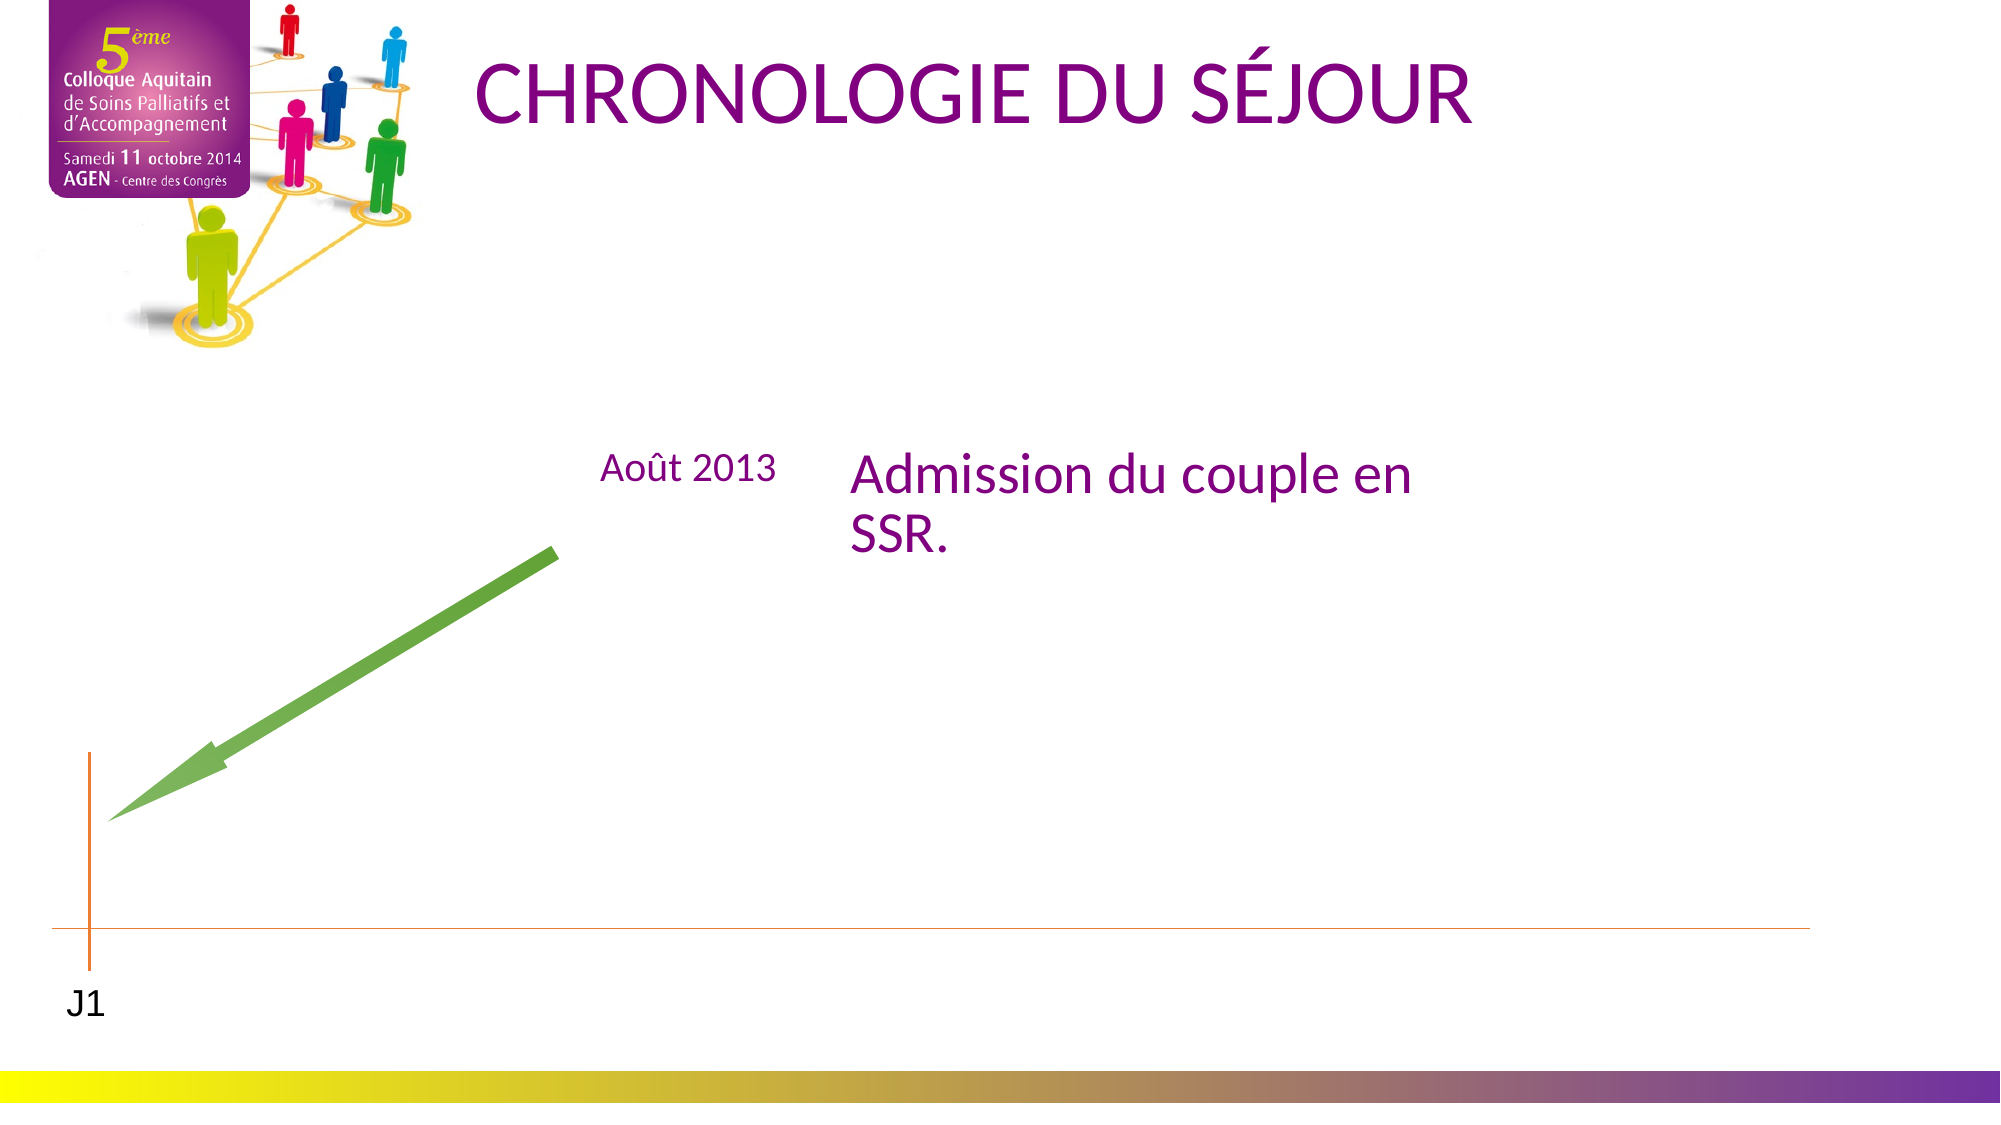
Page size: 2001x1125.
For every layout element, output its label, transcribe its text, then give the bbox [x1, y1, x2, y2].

table_header Août 2013 [585, 443, 835, 642]
text_box [107, 545, 560, 822]
text_box CHRONOLOGIE DU SÉJOUR [459, 24, 1943, 151]
picture [0, 0, 440, 359]
table_header Admission du couple en SSR. [835, 443, 1438, 642]
text_box J1 [51, 971, 155, 1032]
